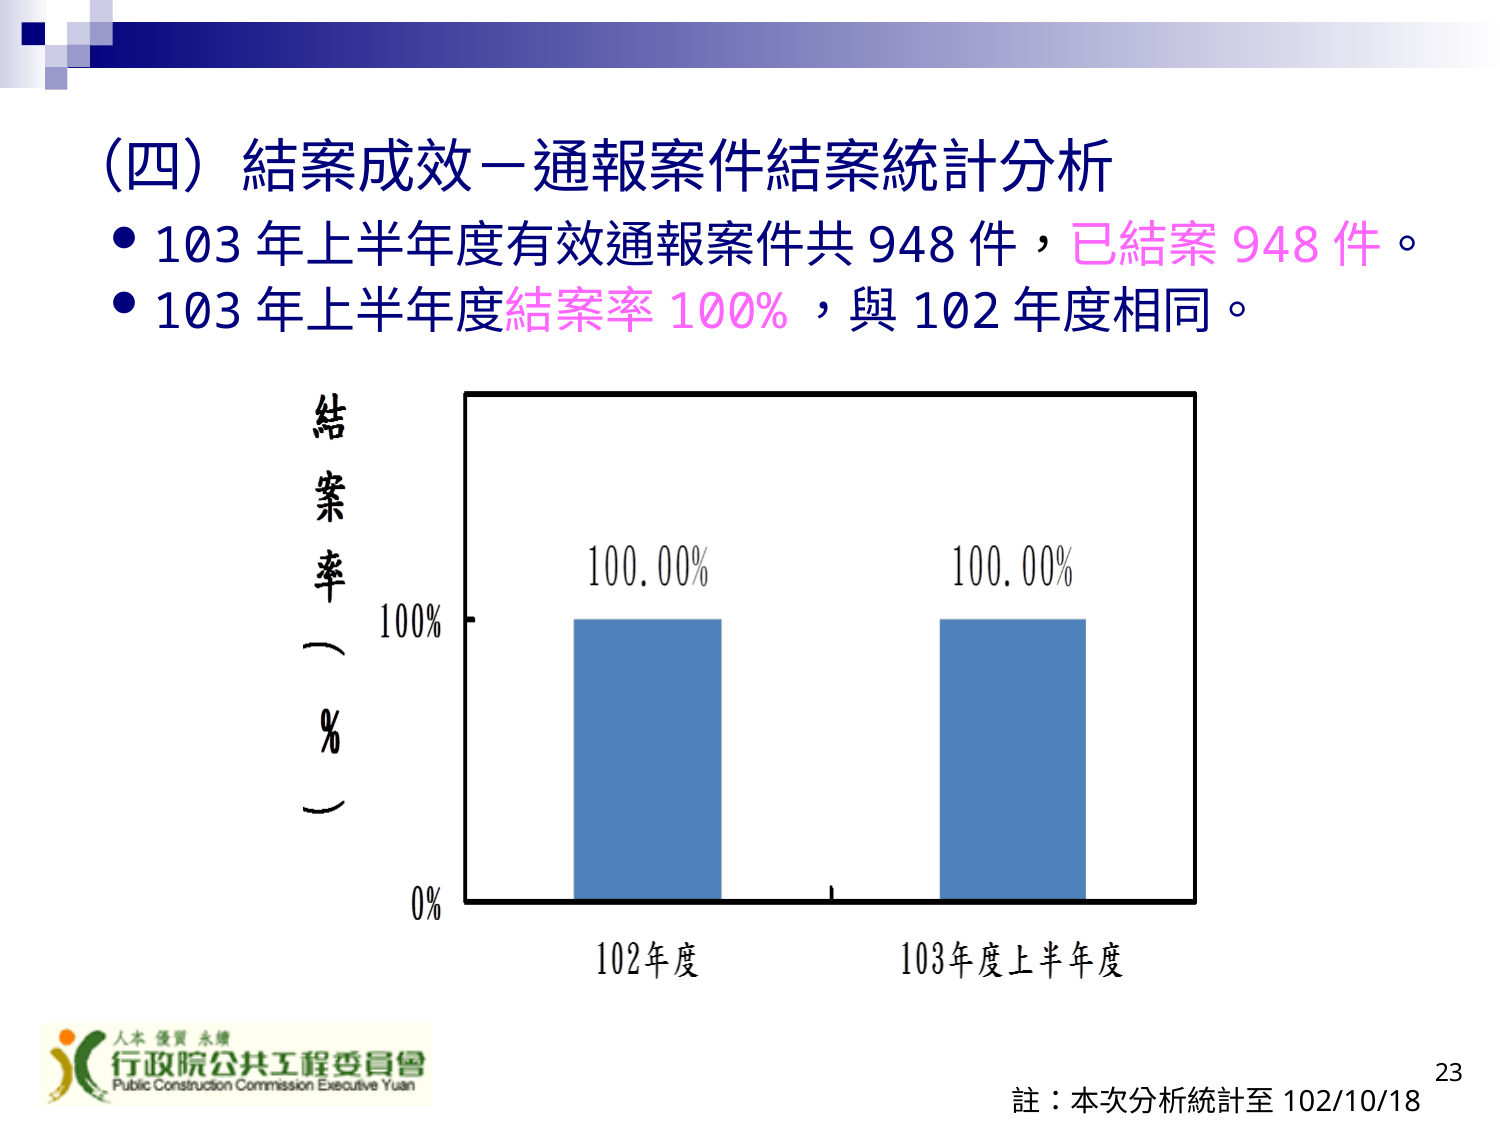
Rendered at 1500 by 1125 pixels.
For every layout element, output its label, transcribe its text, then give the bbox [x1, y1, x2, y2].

text_box <編號> [1128, 1023, 1479, 1074]
title （四）結案成效－通報案件結案統計分析 [51, 83, 1458, 207]
text_box 註：本次分析統計至102/10/18 [933, 1074, 1500, 1125]
picture [294, 337, 1217, 987]
picture [41, 1023, 432, 1106]
list 103年上半年度有效通報案件共948件，已結案948件。 103年上半年度結案率100%，與102年度相同。 [95, 198, 1471, 459]
